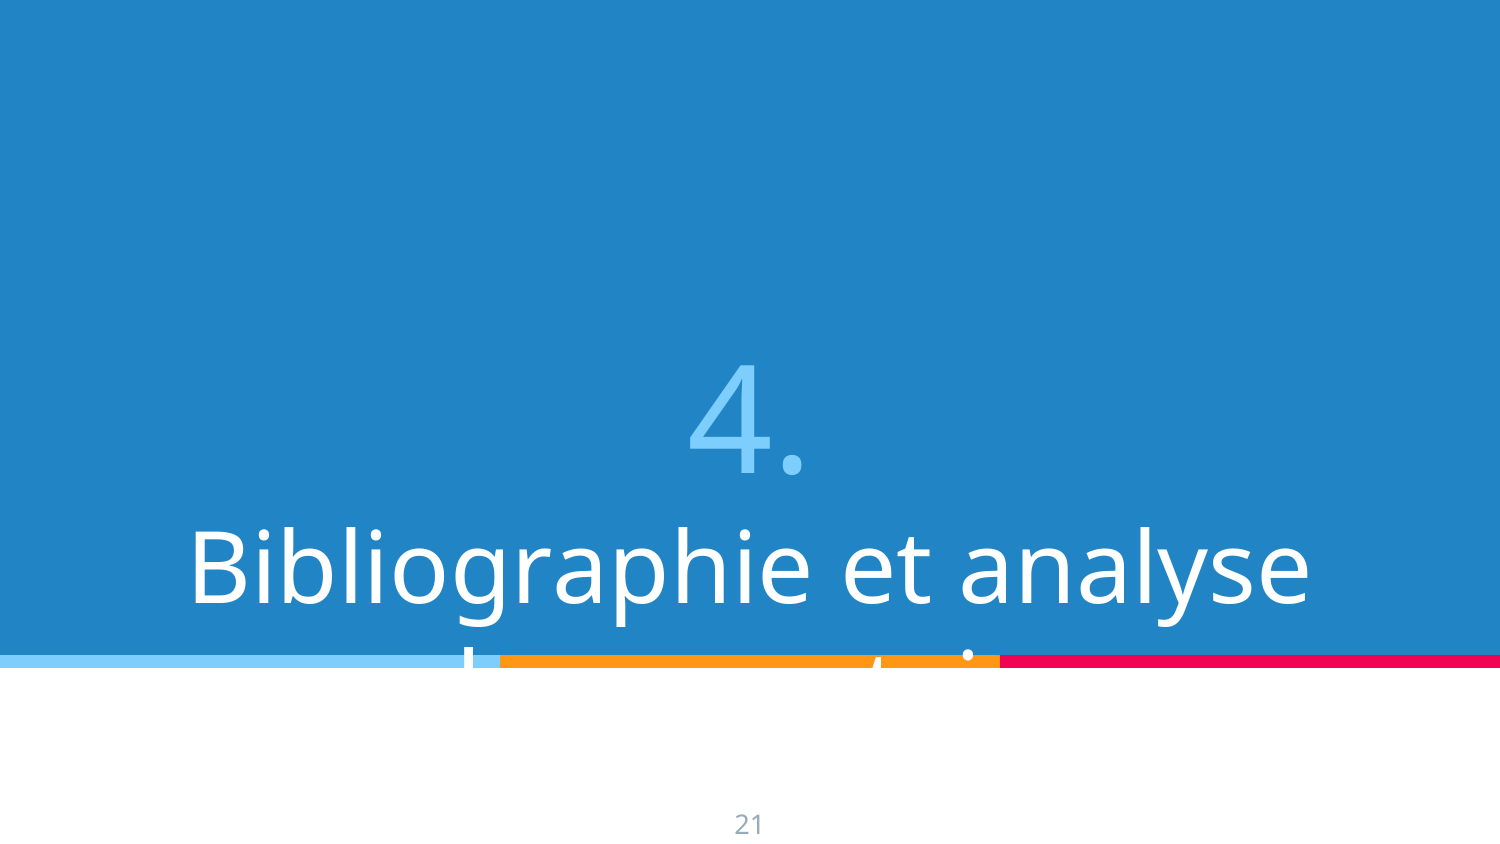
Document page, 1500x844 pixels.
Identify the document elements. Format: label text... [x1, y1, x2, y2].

title 4. Bibliographie et analyse documentaire [112, 308, 1388, 499]
text_box 21 [0, 792, 1500, 844]
